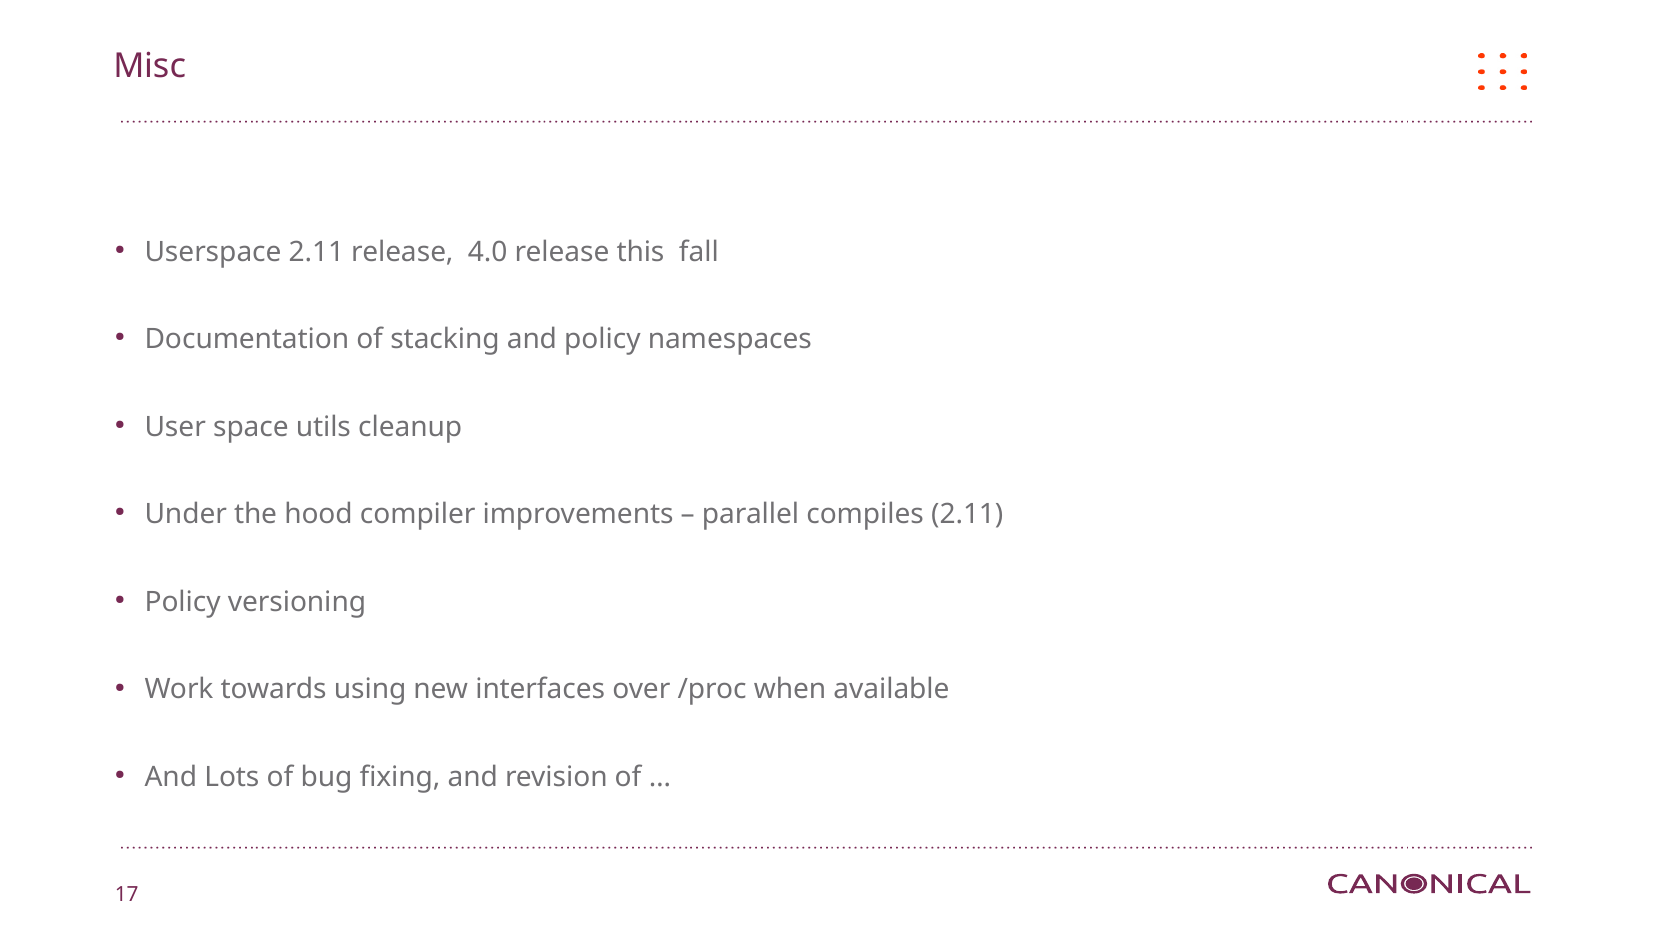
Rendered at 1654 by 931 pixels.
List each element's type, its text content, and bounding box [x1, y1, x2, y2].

picture [111, 119, 1533, 124]
picture [111, 845, 1533, 851]
list Userspace 2.11 release, 4.0 release this fall Documentation of stacking and policy namespaces User space utils cleanup Under the hood compiler improvements – parallel compiles (2.11) Policy versioning Work towards using new interfaces over /proc when available And Lots of bug fixing, and revision of … [115, 192, 1540, 818]
picture [1478, 53, 1527, 90]
title Misc [113, 48, 1382, 81]
